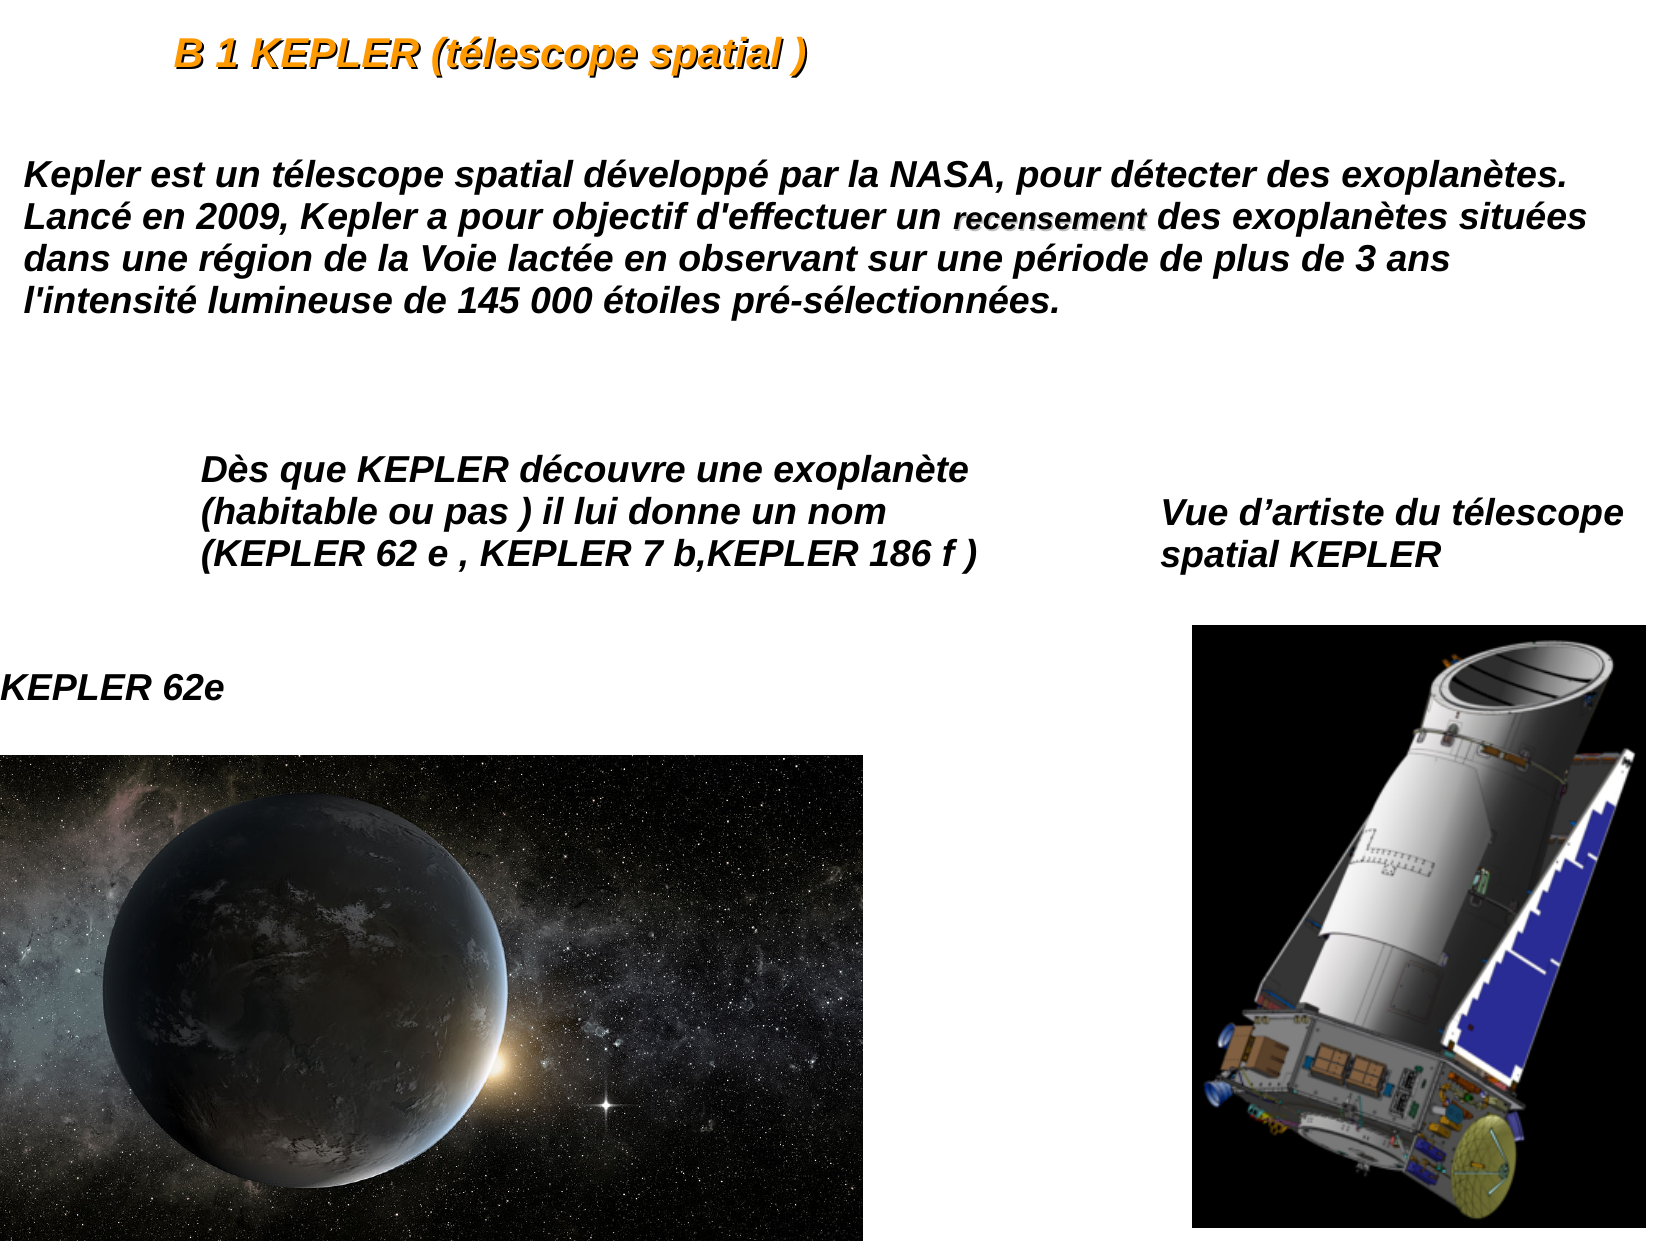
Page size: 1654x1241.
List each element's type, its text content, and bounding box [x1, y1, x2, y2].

text_box Vue d’artiste du télescope spatial KEPLER [1145, 484, 1654, 584]
picture [1192, 625, 1646, 1228]
picture [0, 755, 863, 1241]
text_box Kepler est un télescope spatial développé par la NASA, pour détecter des exoplanètes. Lancé en 2009, Kepler a pour objectif d'effectuer un recensement des exoplanètes situées dans une région de la Voie lactée en observant sur une période de plus de 3 ans l'intensité lumineuse de 145 000 étoiles pré-sélectionnées. [23, 153, 1595, 322]
text_box B 1 KEPLER (télescope spatial ) [47, 29, 1619, 77]
text_box Dès que KEPLER découvre une exoplanète (habitable ou pas ) il lui donne un nom (KEPLER 62 e , KEPLER 7 b,KEPLER 186 f ) [200, 448, 1004, 575]
text_box KEPLER 62e [0, 666, 804, 709]
